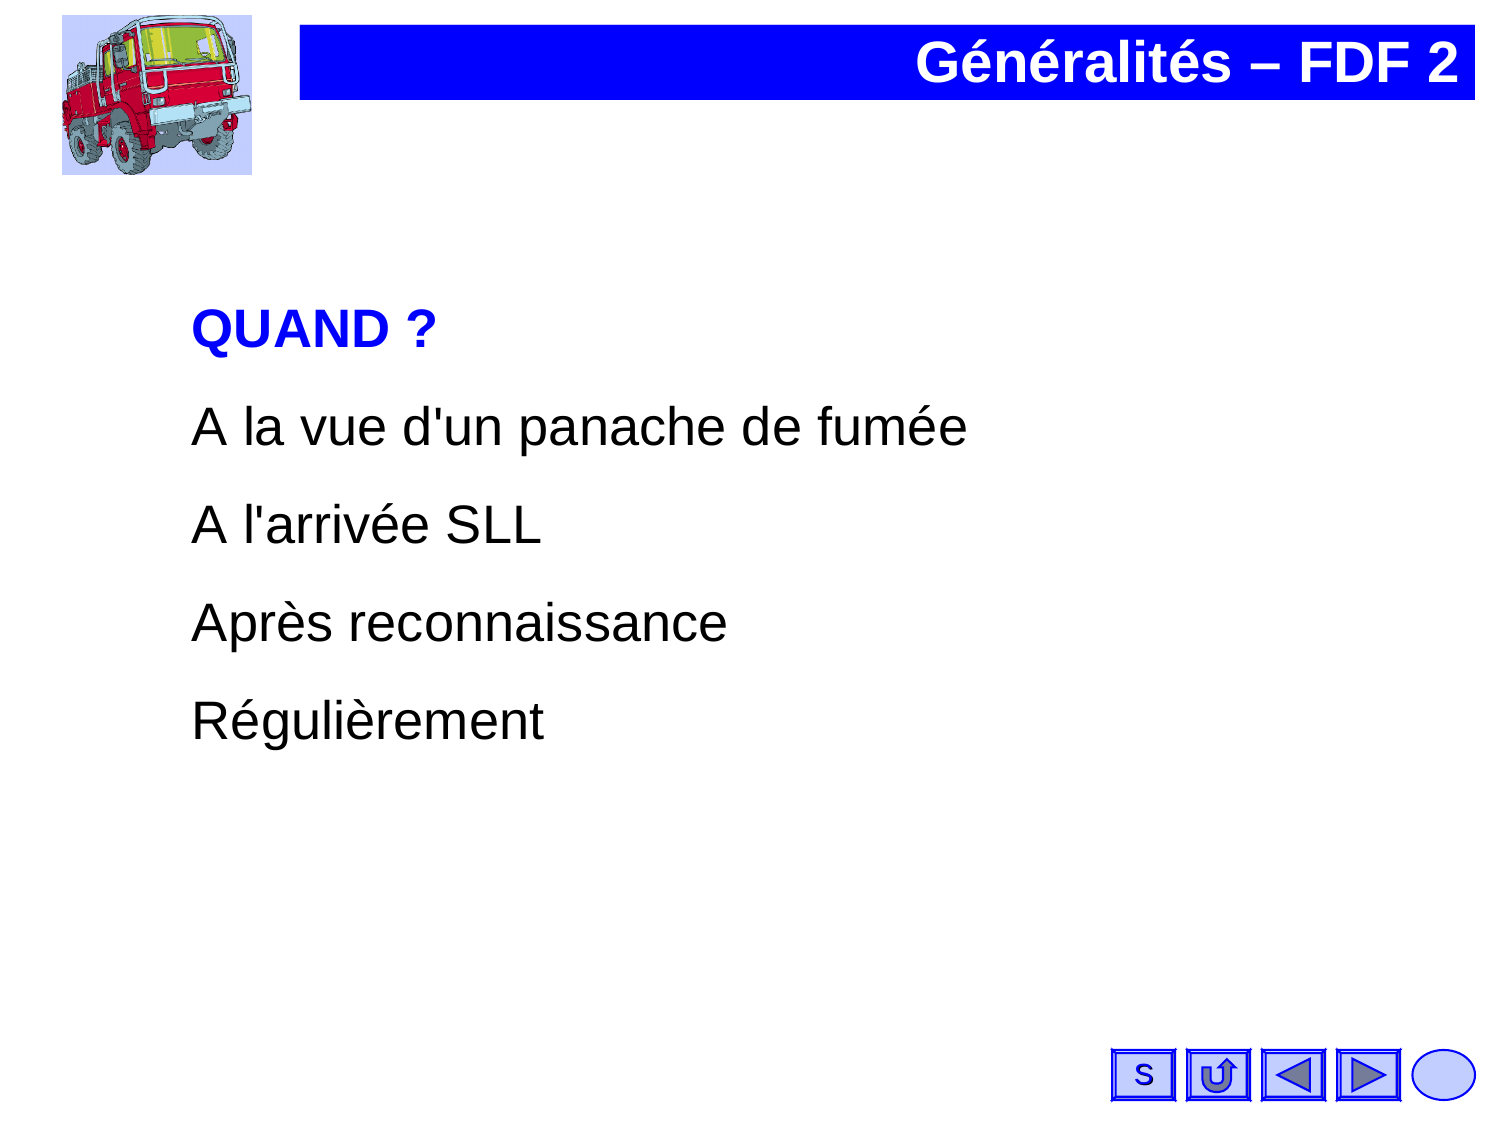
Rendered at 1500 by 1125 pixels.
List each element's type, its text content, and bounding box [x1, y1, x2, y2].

text_box QUAND ? A la vue d'un panache de fumée A l'arrivée SLL Après reconnaissance Régulièrement [177, 295, 1388, 857]
text_box [1412, 1049, 1476, 1101]
text_box Généralités – FDF 2 [299, 24, 1475, 100]
